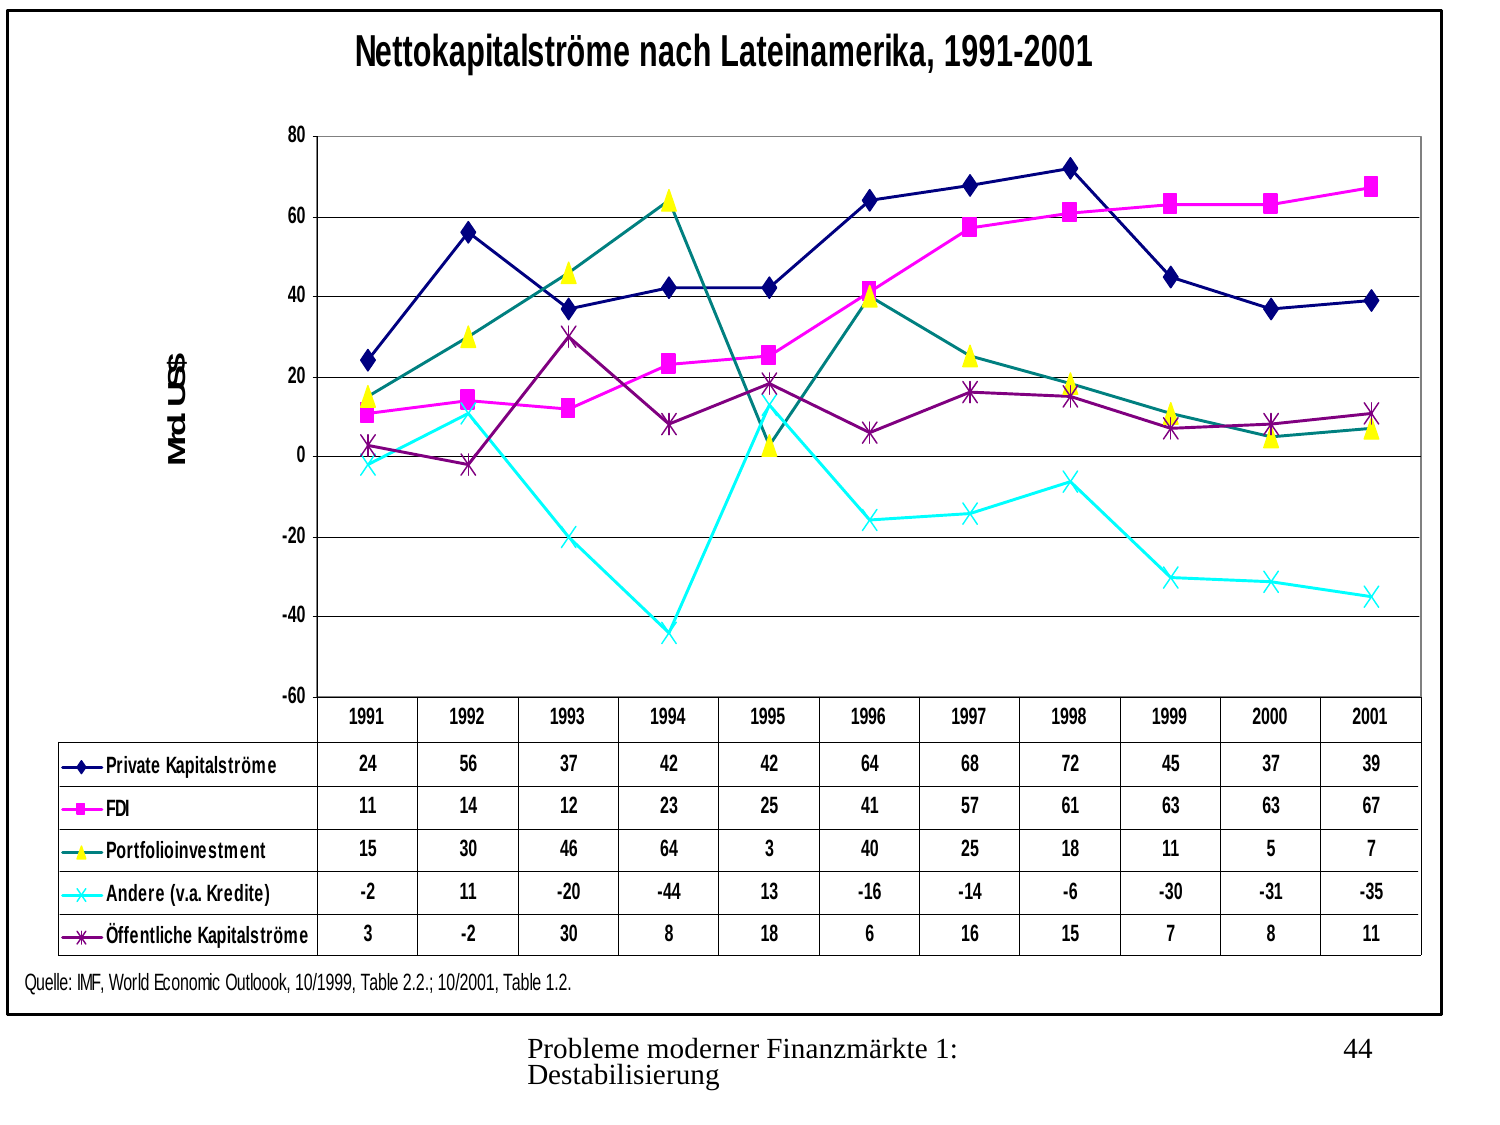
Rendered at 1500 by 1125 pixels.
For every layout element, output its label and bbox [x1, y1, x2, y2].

chart [0, 0, 1450, 1026]
